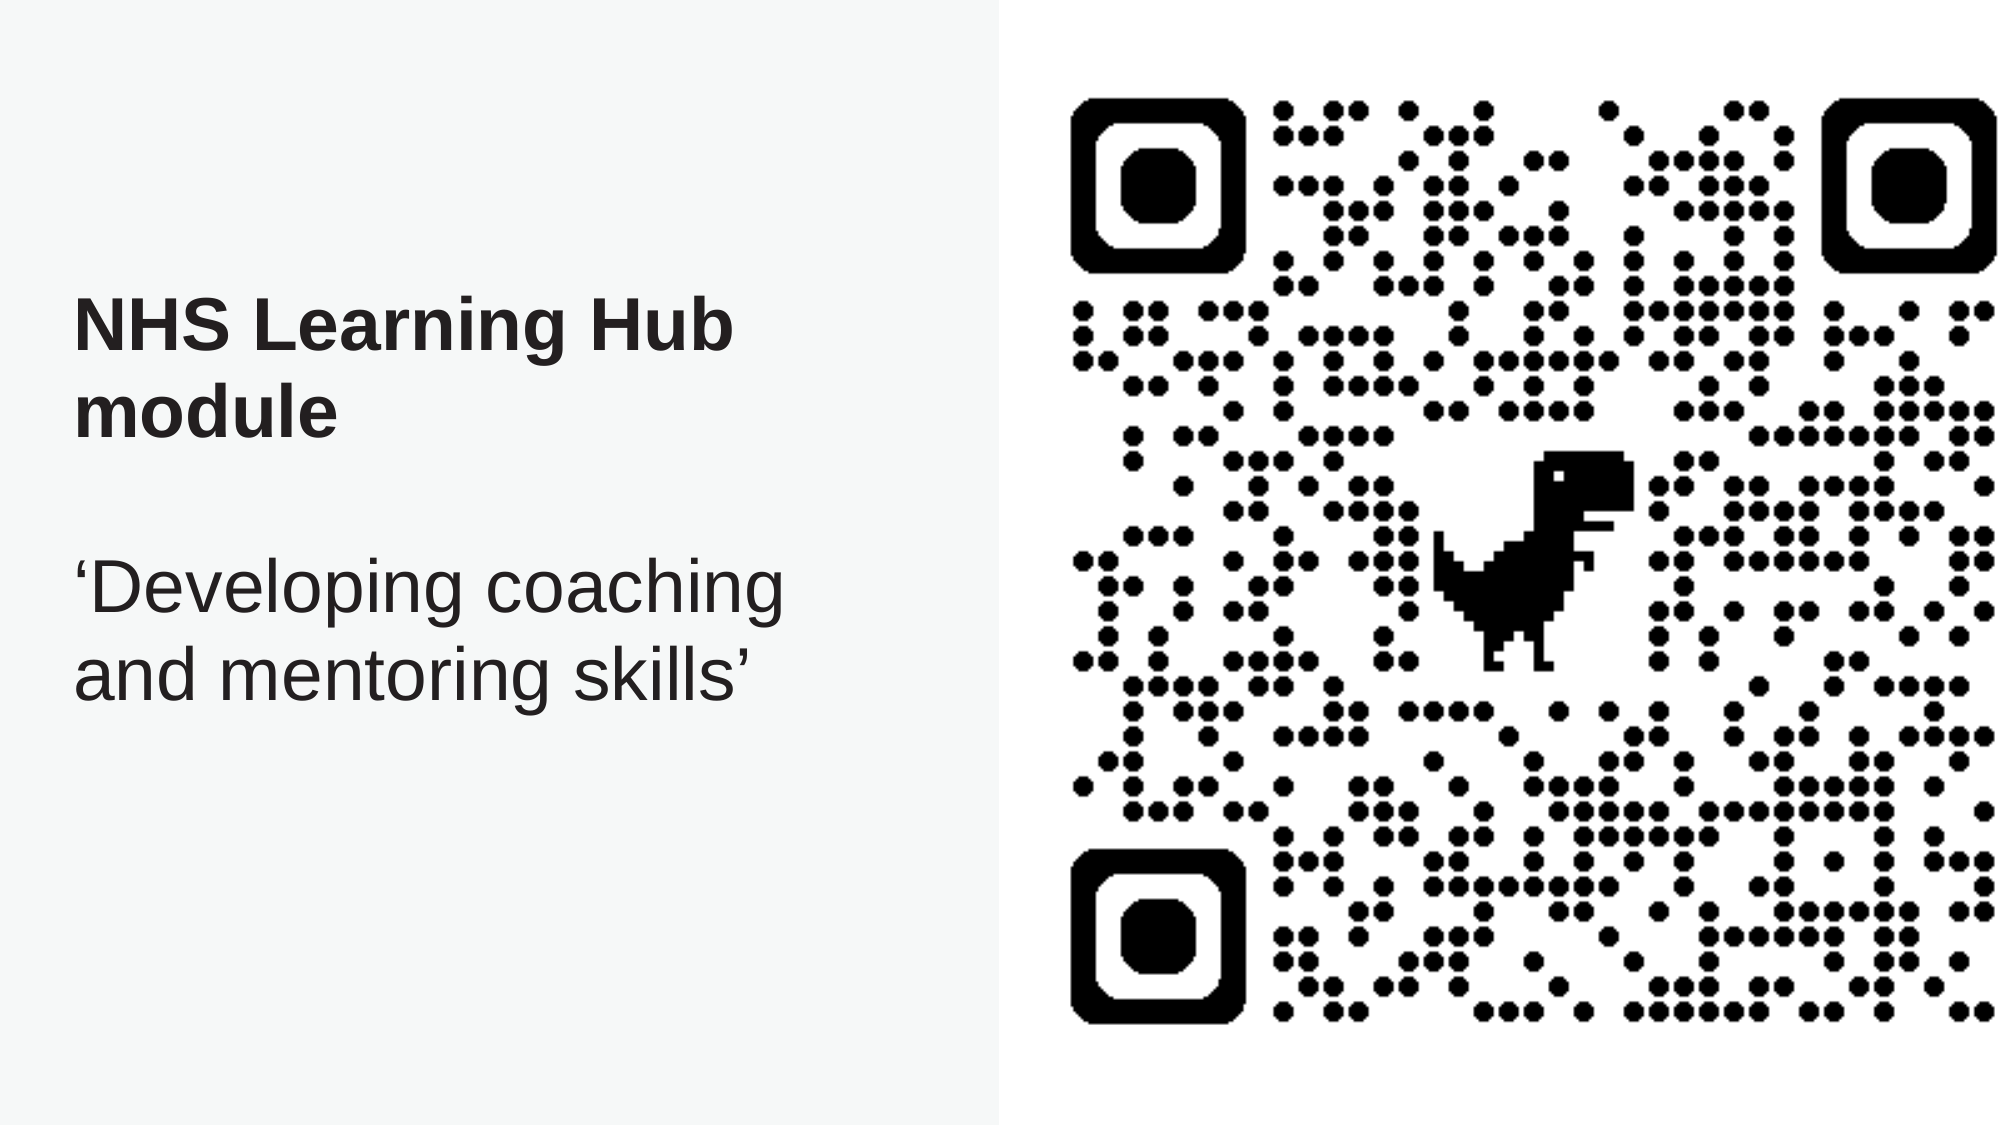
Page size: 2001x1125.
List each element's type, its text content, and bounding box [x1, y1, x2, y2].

picture [999, 0, 2000, 1125]
title NHS Learning Hub module ‘Developing coaching and mentoring skills’ [58, 270, 864, 784]
